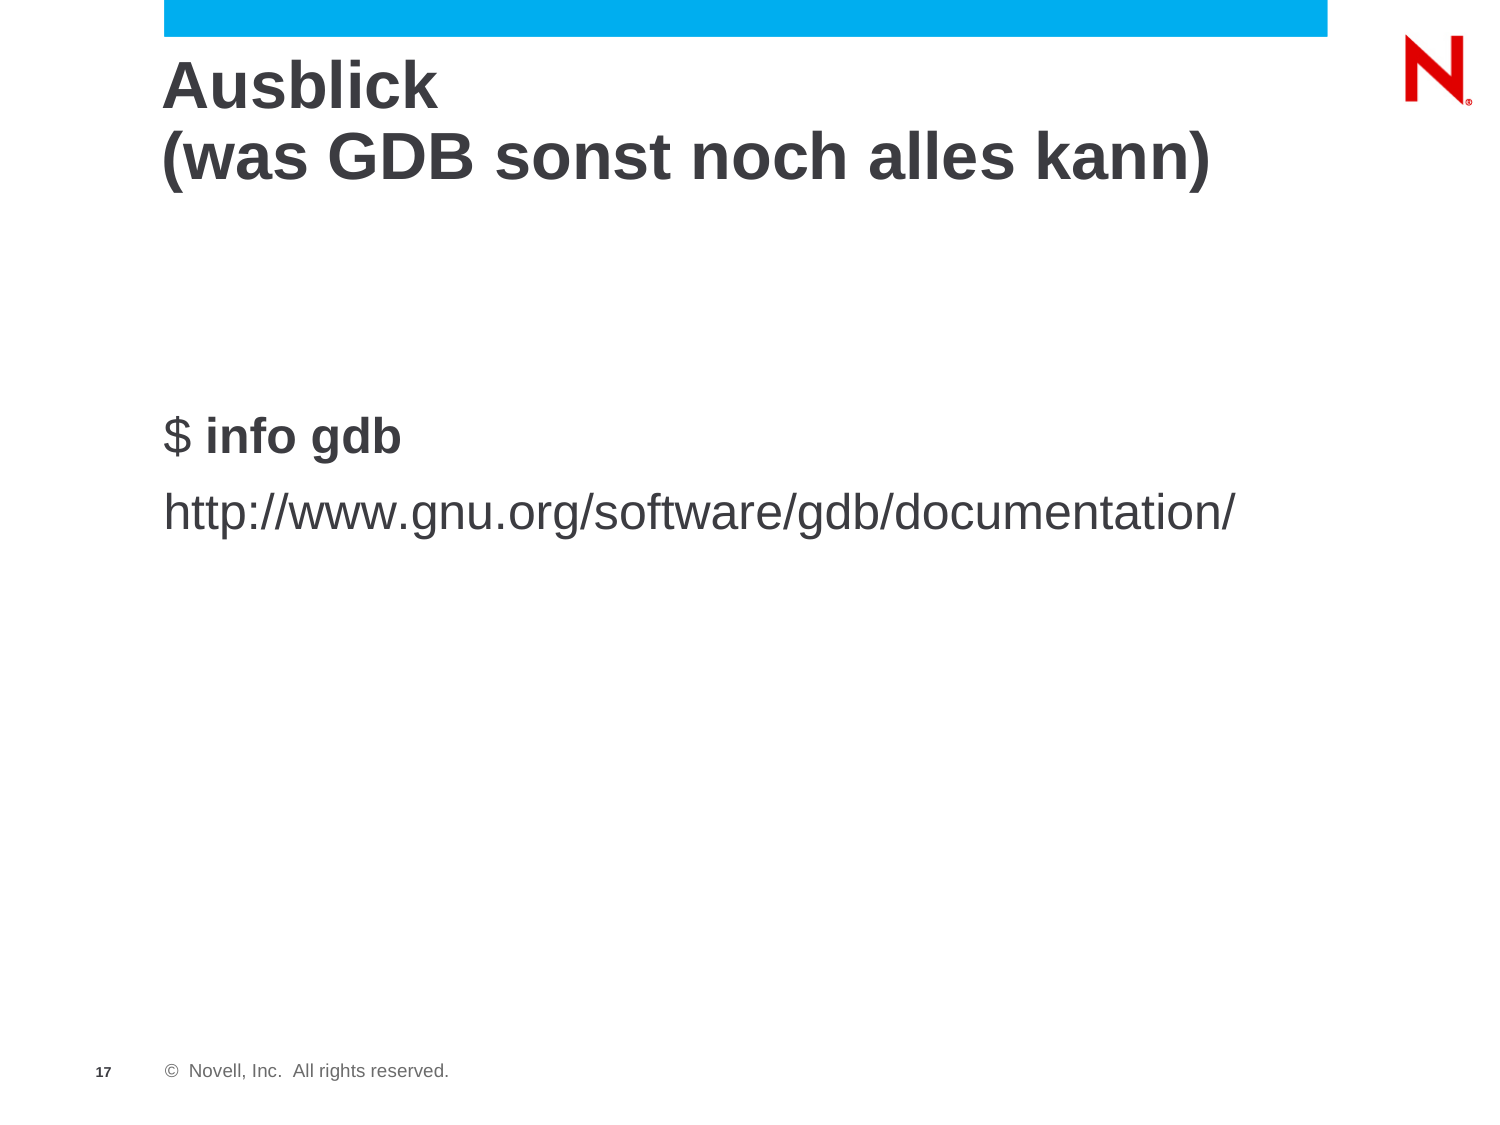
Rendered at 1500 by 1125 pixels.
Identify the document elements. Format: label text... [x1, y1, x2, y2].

title Ausblick (was GDB sonst noch alles kann) [161, 41, 1383, 205]
picture [1403, 32, 1473, 107]
list $ info gdb http://www.gnu.org/software/gdb/documentation/ [163, 254, 1404, 986]
